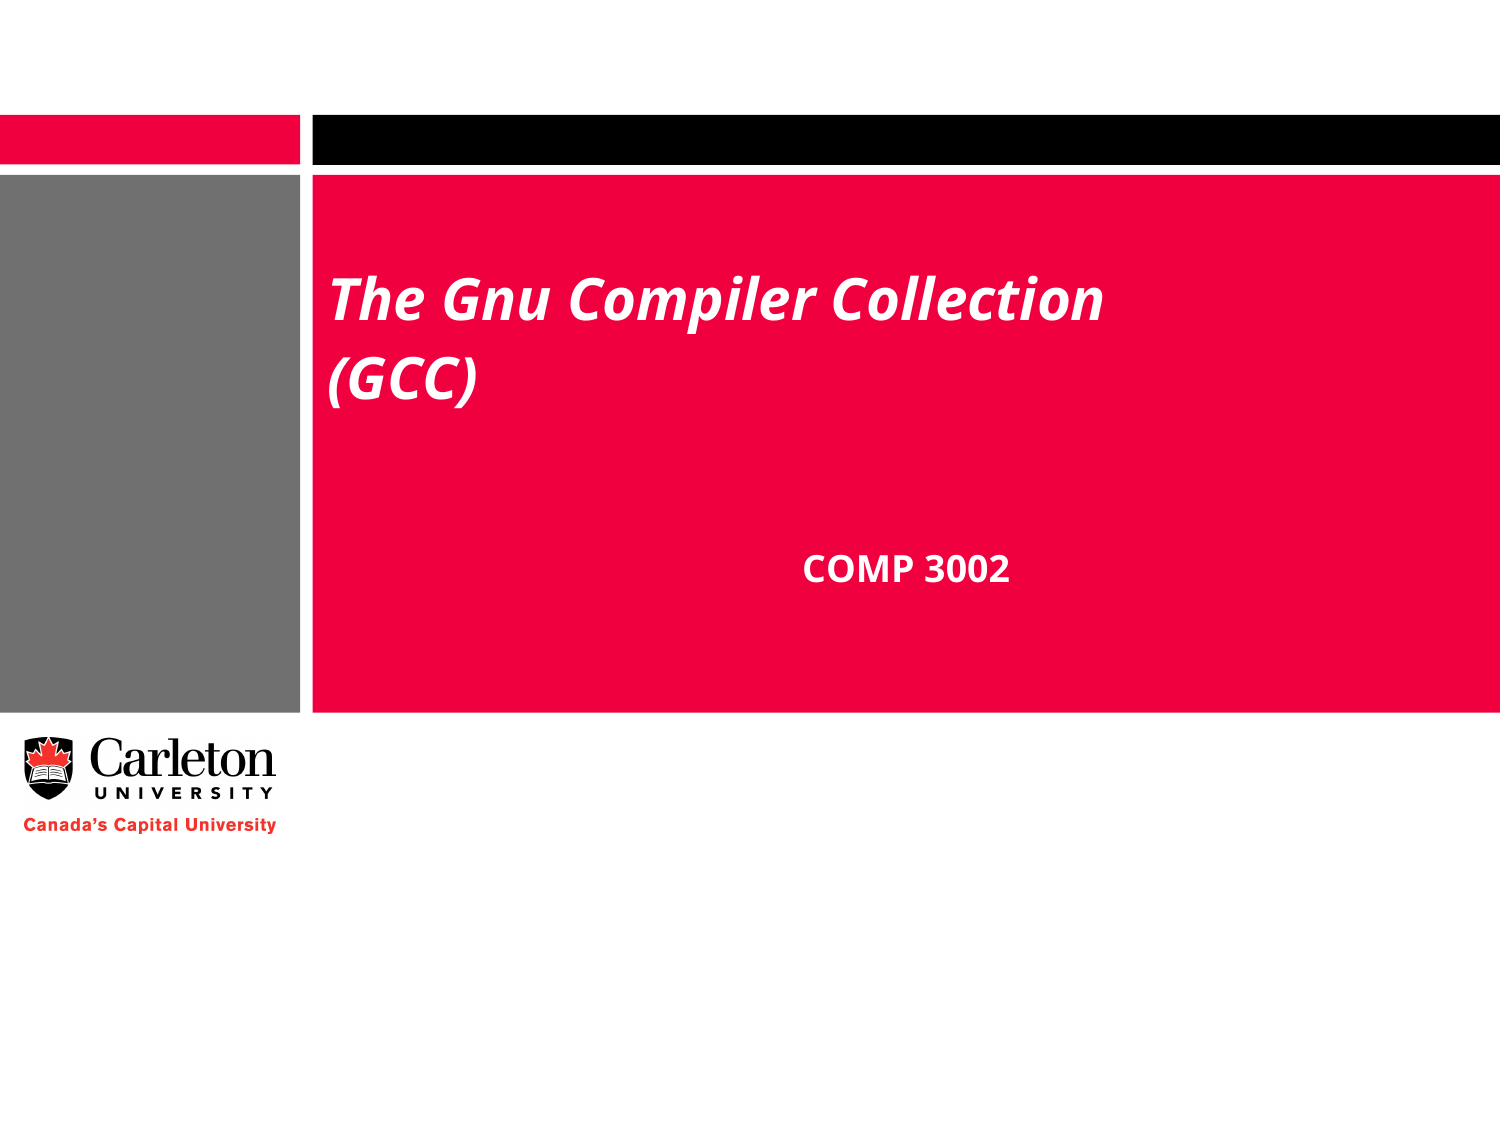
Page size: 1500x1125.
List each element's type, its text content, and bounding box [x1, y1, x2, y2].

picture [24, 737, 276, 834]
subtitle COMP 3002 [312, 524, 1500, 713]
title The Gnu Compiler Collection (GCC) [312, 174, 1500, 501]
